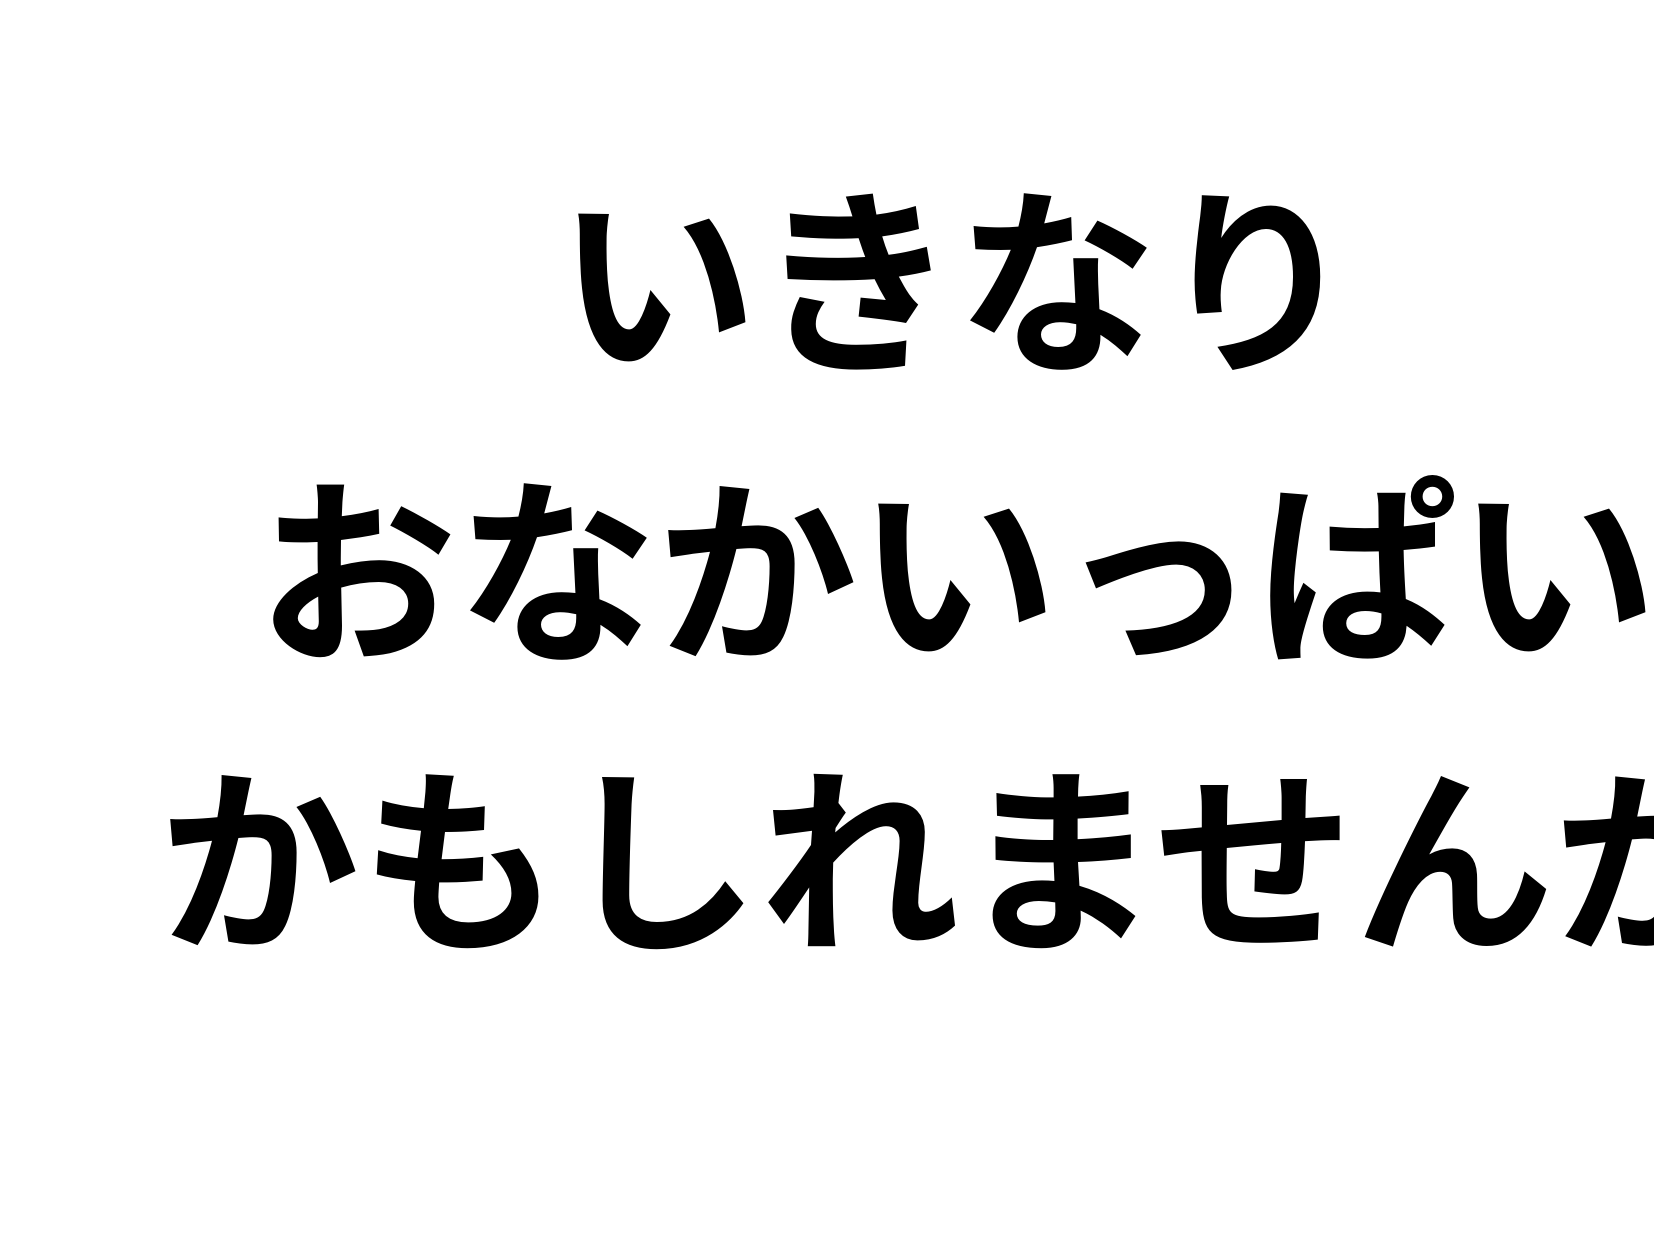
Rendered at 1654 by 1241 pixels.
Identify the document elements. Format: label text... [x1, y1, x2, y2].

text_box いきなり おなかいっぱい かもしれませんが [145, 118, 1565, 779]
